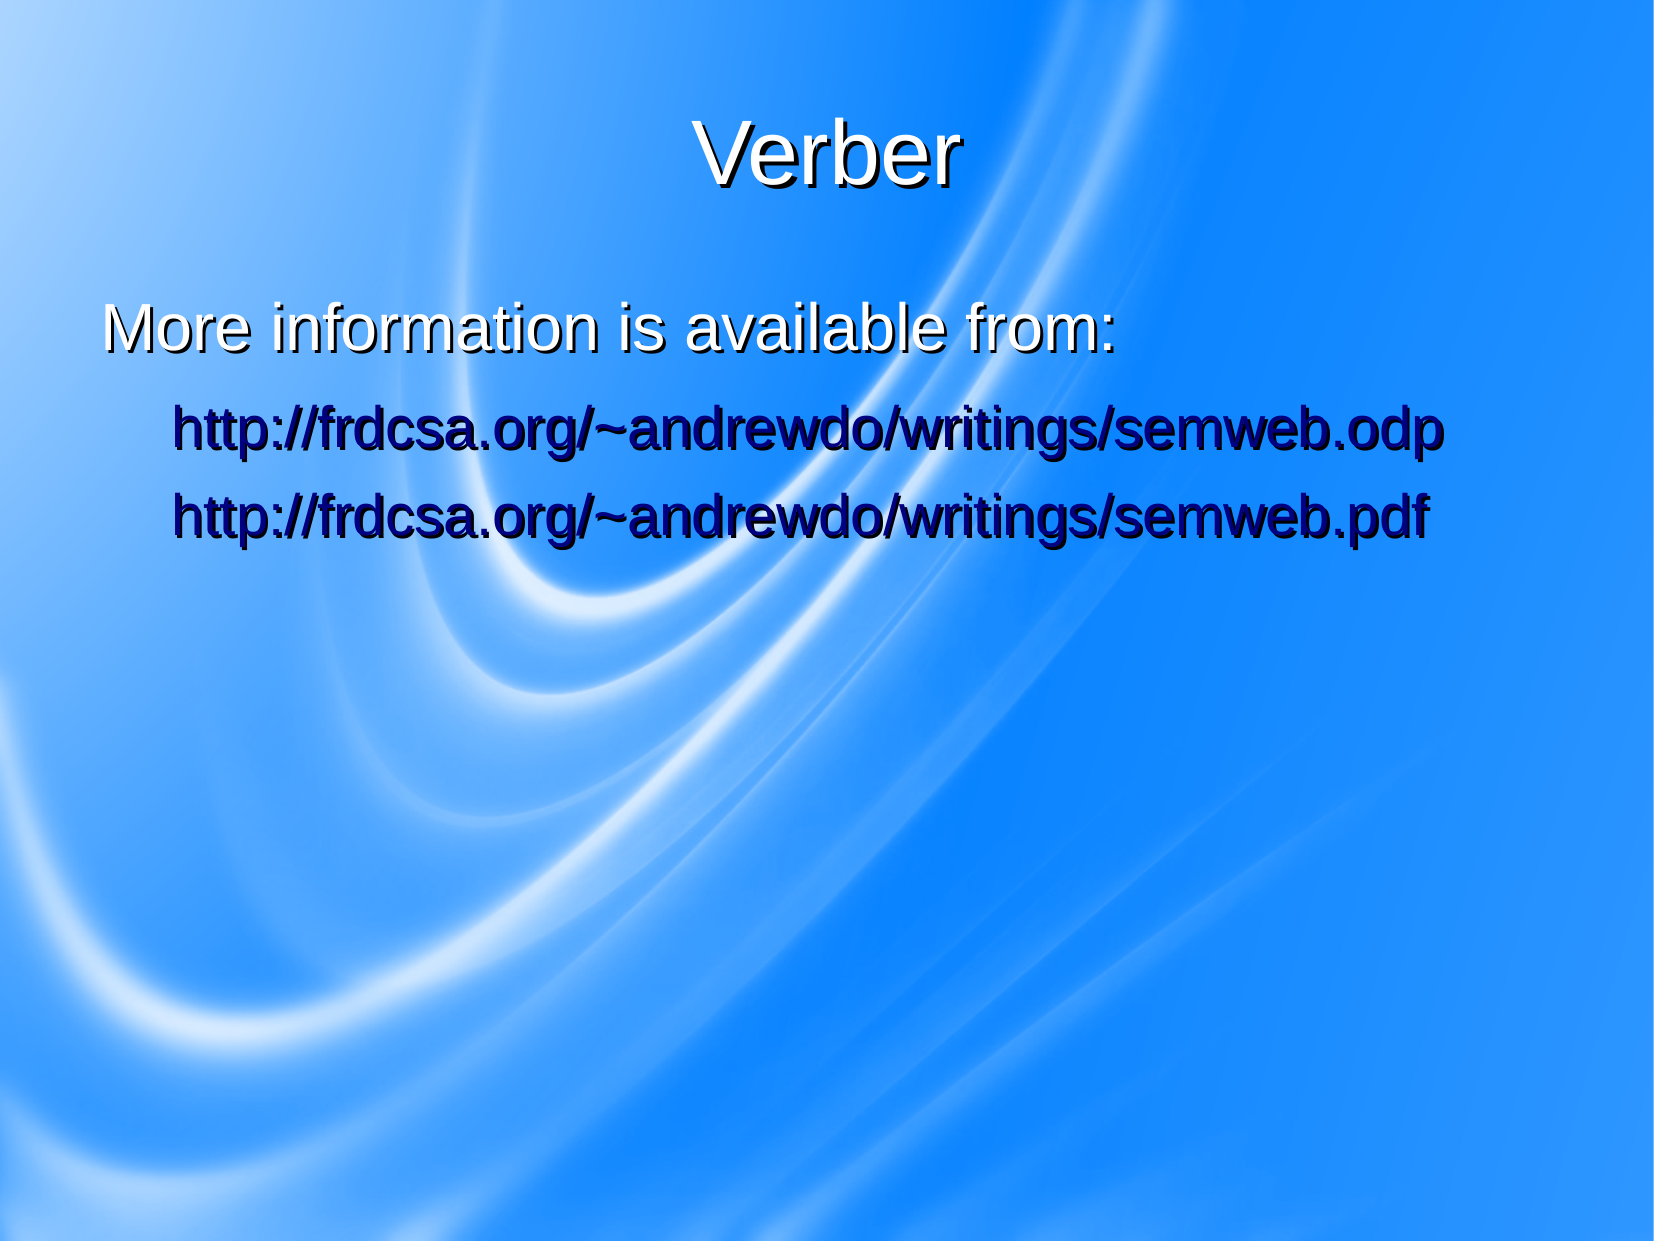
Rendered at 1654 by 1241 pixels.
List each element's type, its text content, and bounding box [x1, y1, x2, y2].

picture [0, 0, 1654, 1241]
title Verber [82, 49, 1571, 257]
list More information is available from: http://frdcsa.org/~andrewdo/writings/semweb.odp http://frdcsa.org/~andrewdo/writings/semweb.pdf [82, 290, 1571, 1109]
